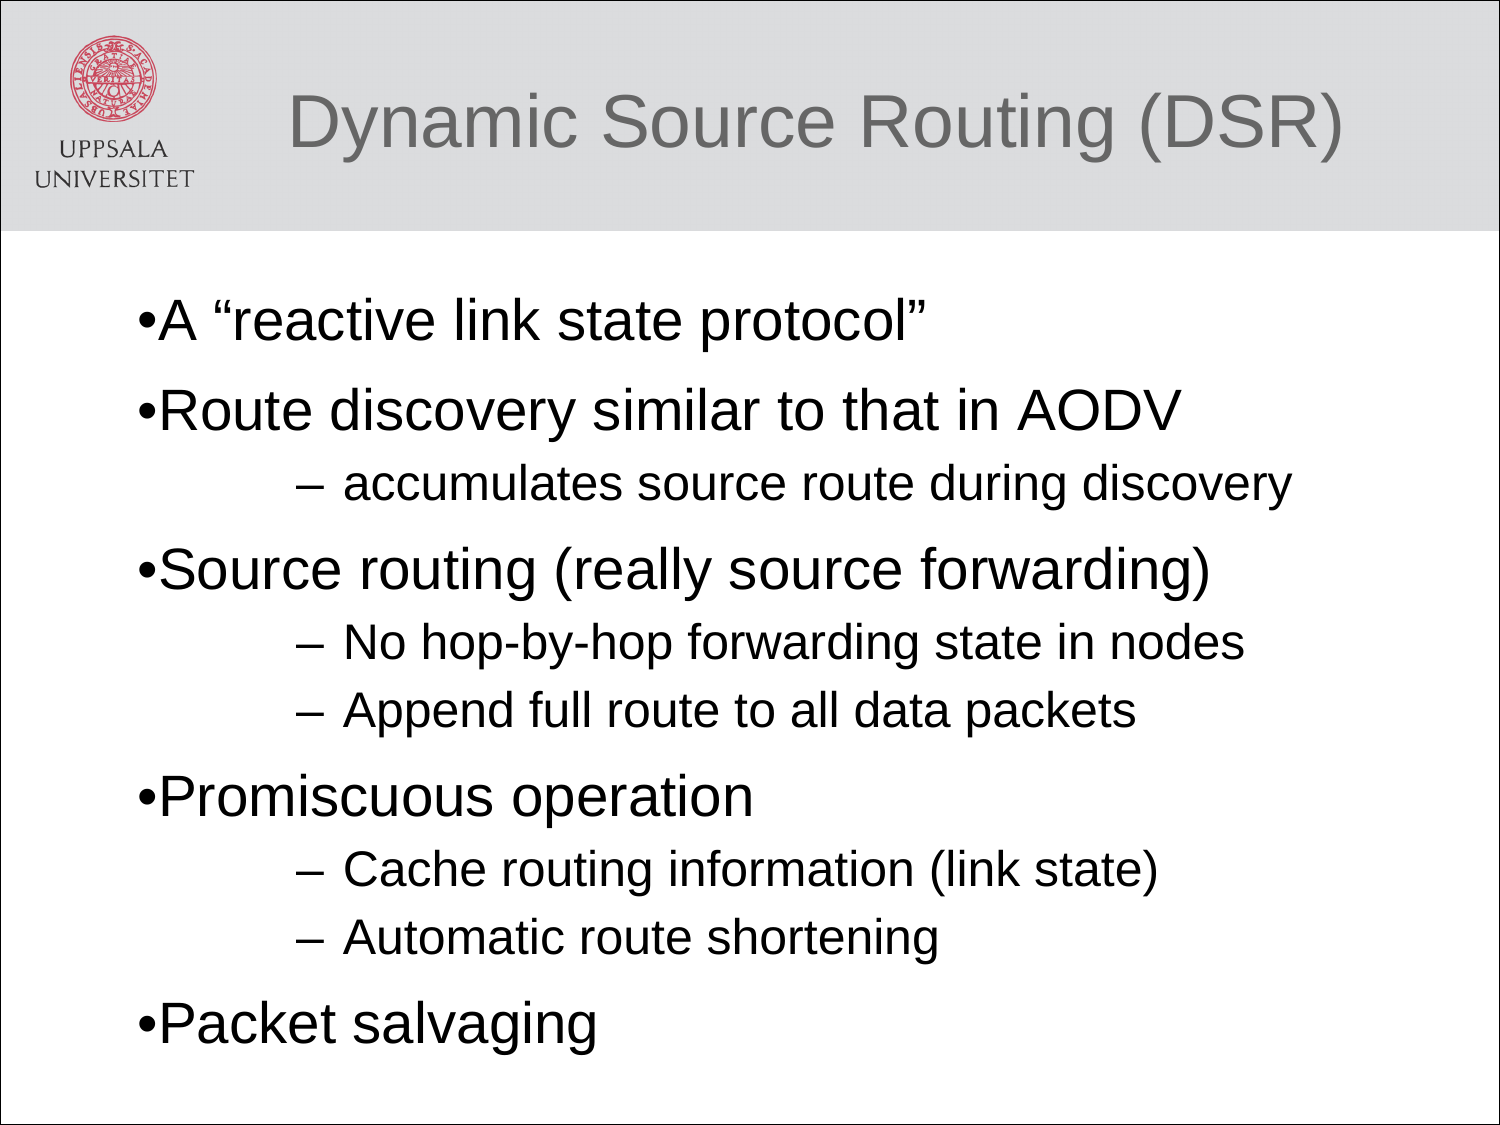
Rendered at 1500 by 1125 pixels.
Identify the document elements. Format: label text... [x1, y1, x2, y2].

picture [1, 1, 1499, 231]
title Dynamic Source Routing (DSR) [287, 20, 1388, 222]
list A “reactive link state protocol” Route discovery similar to that in AODV accumulates source route during discovery Source routing (really source forwarding) No hop-by-hop forwarding state in nodes Append full route to all data packets Promiscuous operation Cache routing information (link state) Automatic route shortening Packet salvaging [137, 287, 1388, 1056]
